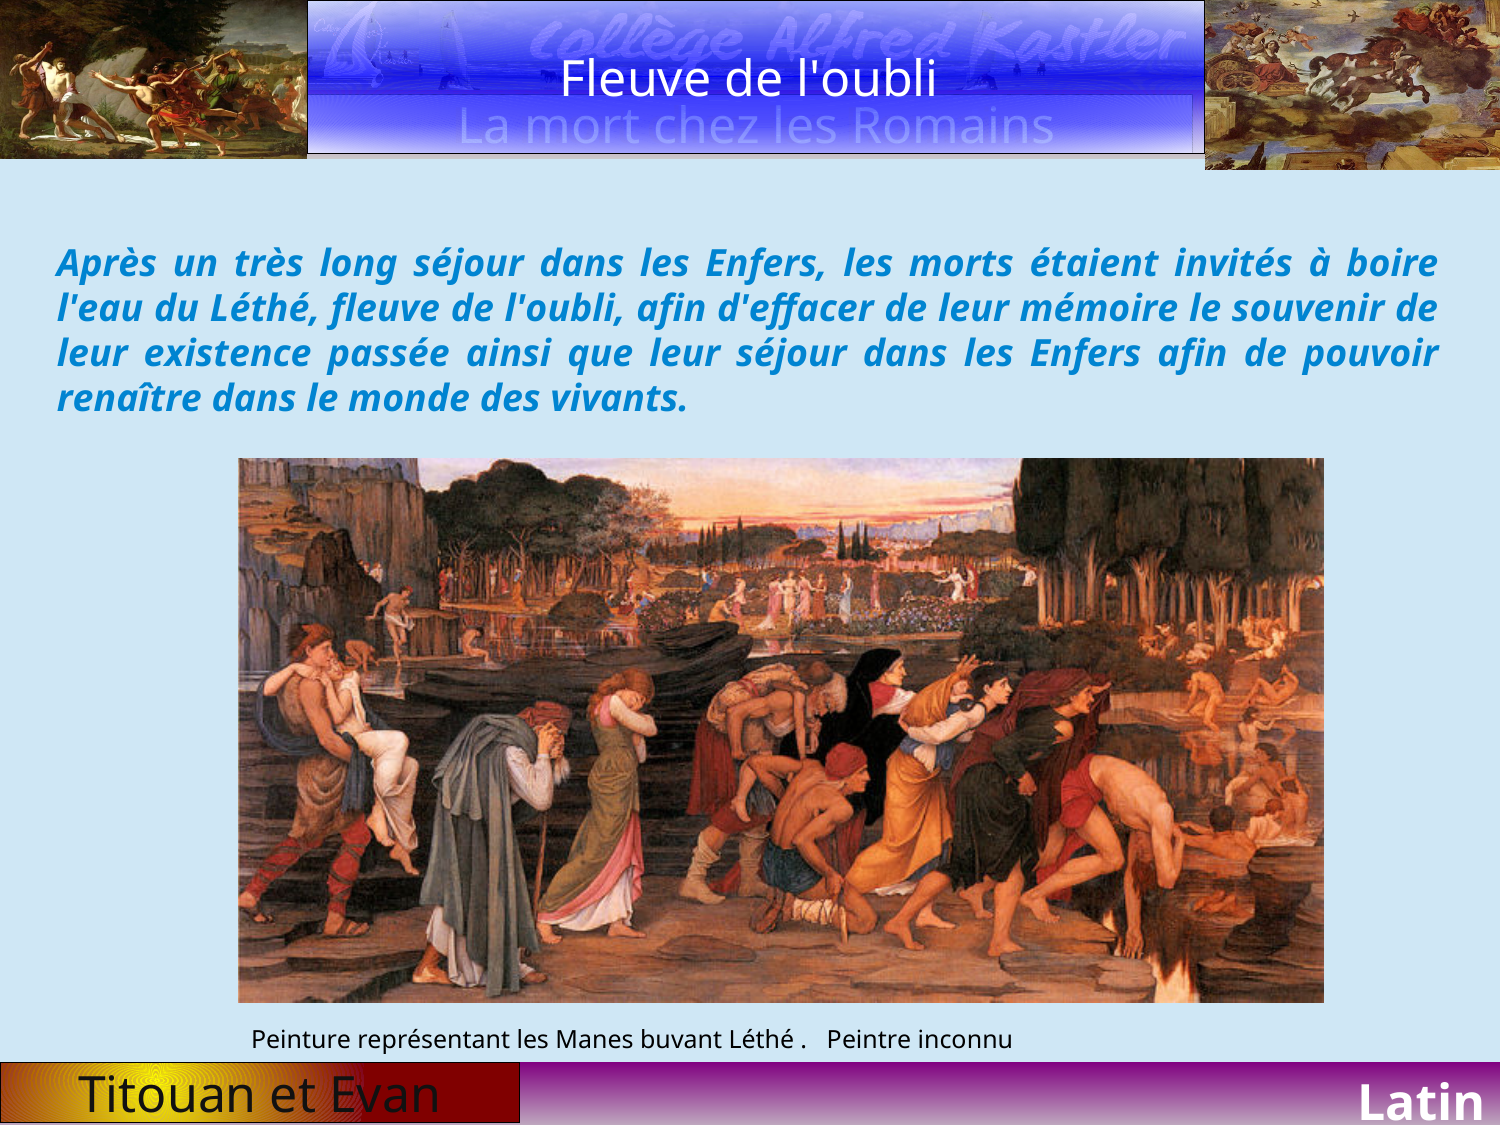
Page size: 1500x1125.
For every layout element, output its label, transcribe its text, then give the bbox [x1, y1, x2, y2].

picture [1205, 0, 1500, 170]
picture [0, 0, 307, 159]
text_box Après un très long séjour dans les Enfers, les morts étaient invités à boire l'eau du Léthé, fleuve de l'oubli, afin d'effacer de leur mémoire le souvenir de leur existence passée ainsi que leur séjour dans les Enfers afin de pouvoir renaître dans le monde des vivants. [42, 231, 1455, 572]
picture [238, 458, 1324, 1003]
text_box Peinture représentant les Manes buvant Léthé . Peintre inconnu [236, 1015, 1323, 1061]
text_box Fleuve de l'oubli [307, 0, 1205, 154]
text_box Titouan et Evan [0, 1062, 520, 1123]
